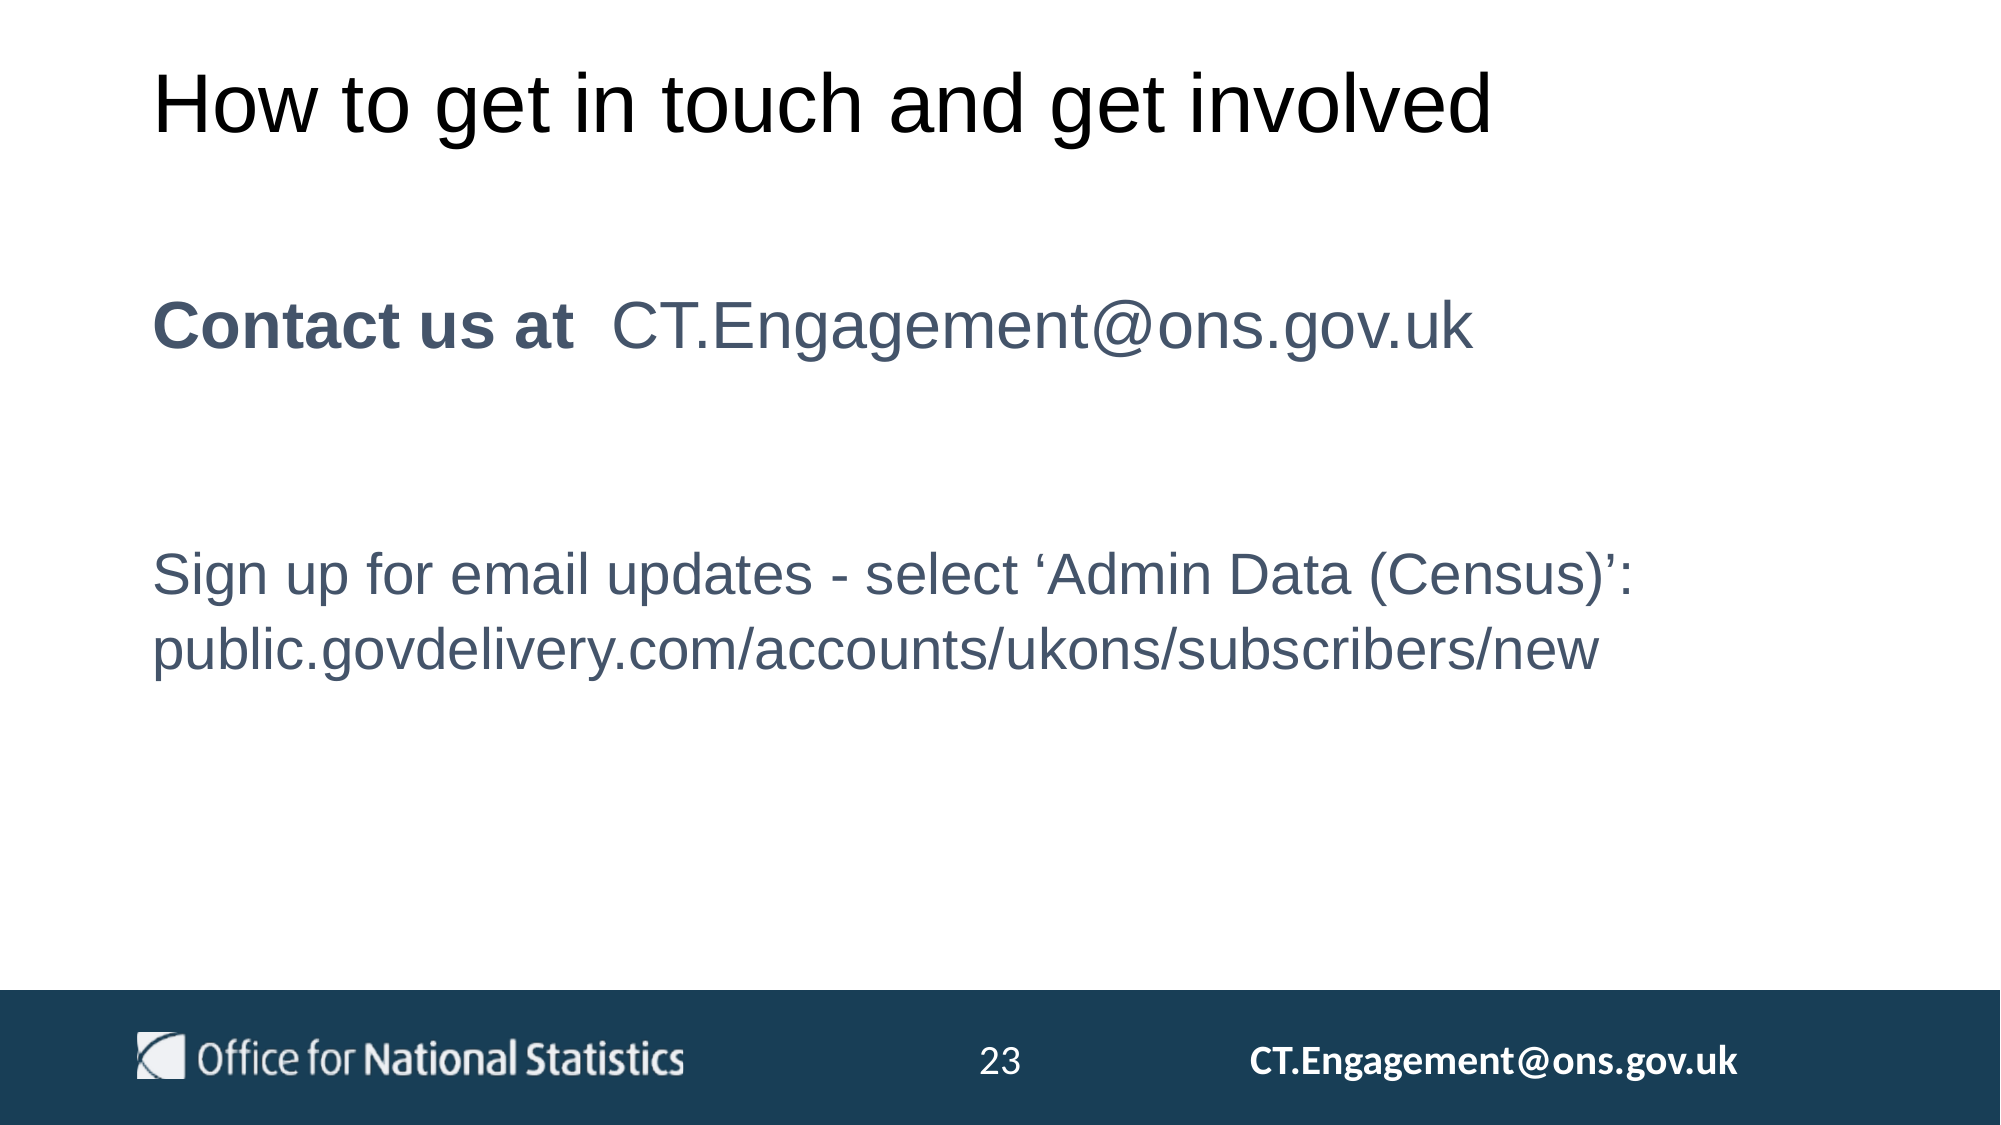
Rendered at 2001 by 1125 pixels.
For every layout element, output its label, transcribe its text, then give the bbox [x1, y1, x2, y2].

title How to get in touch and get involved [137, 52, 1863, 159]
text_box CT.Engagement@ons.gov.uk [1236, 1025, 1866, 1086]
text_box 23 [764, 1025, 1236, 1086]
list Contact us at CT.Engagement@ons.gov.uk Sign up for email updates - select ‘Admin Data (Census)’: public.govdelivery.com/accounts/ukons/subscribers/new [137, 197, 1863, 1009]
